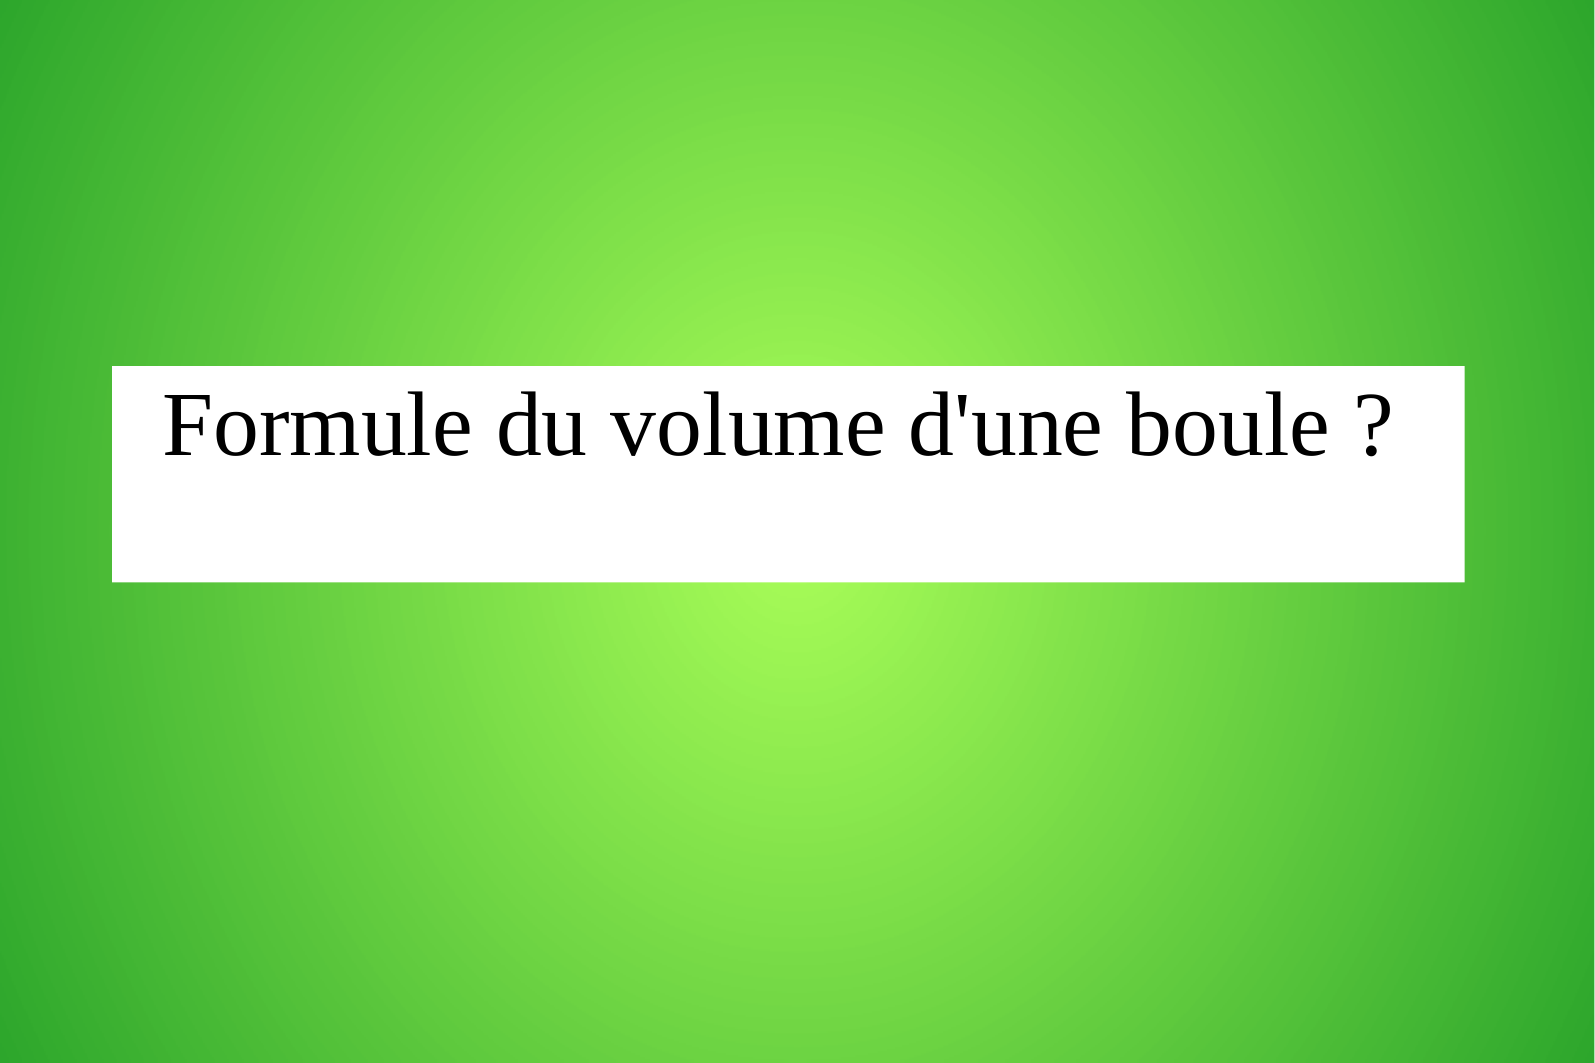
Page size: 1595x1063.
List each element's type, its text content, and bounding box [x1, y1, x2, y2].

text_box Formule du volume d'une boule ? [112, 366, 1465, 583]
picture [0, 0, 1595, 1063]
